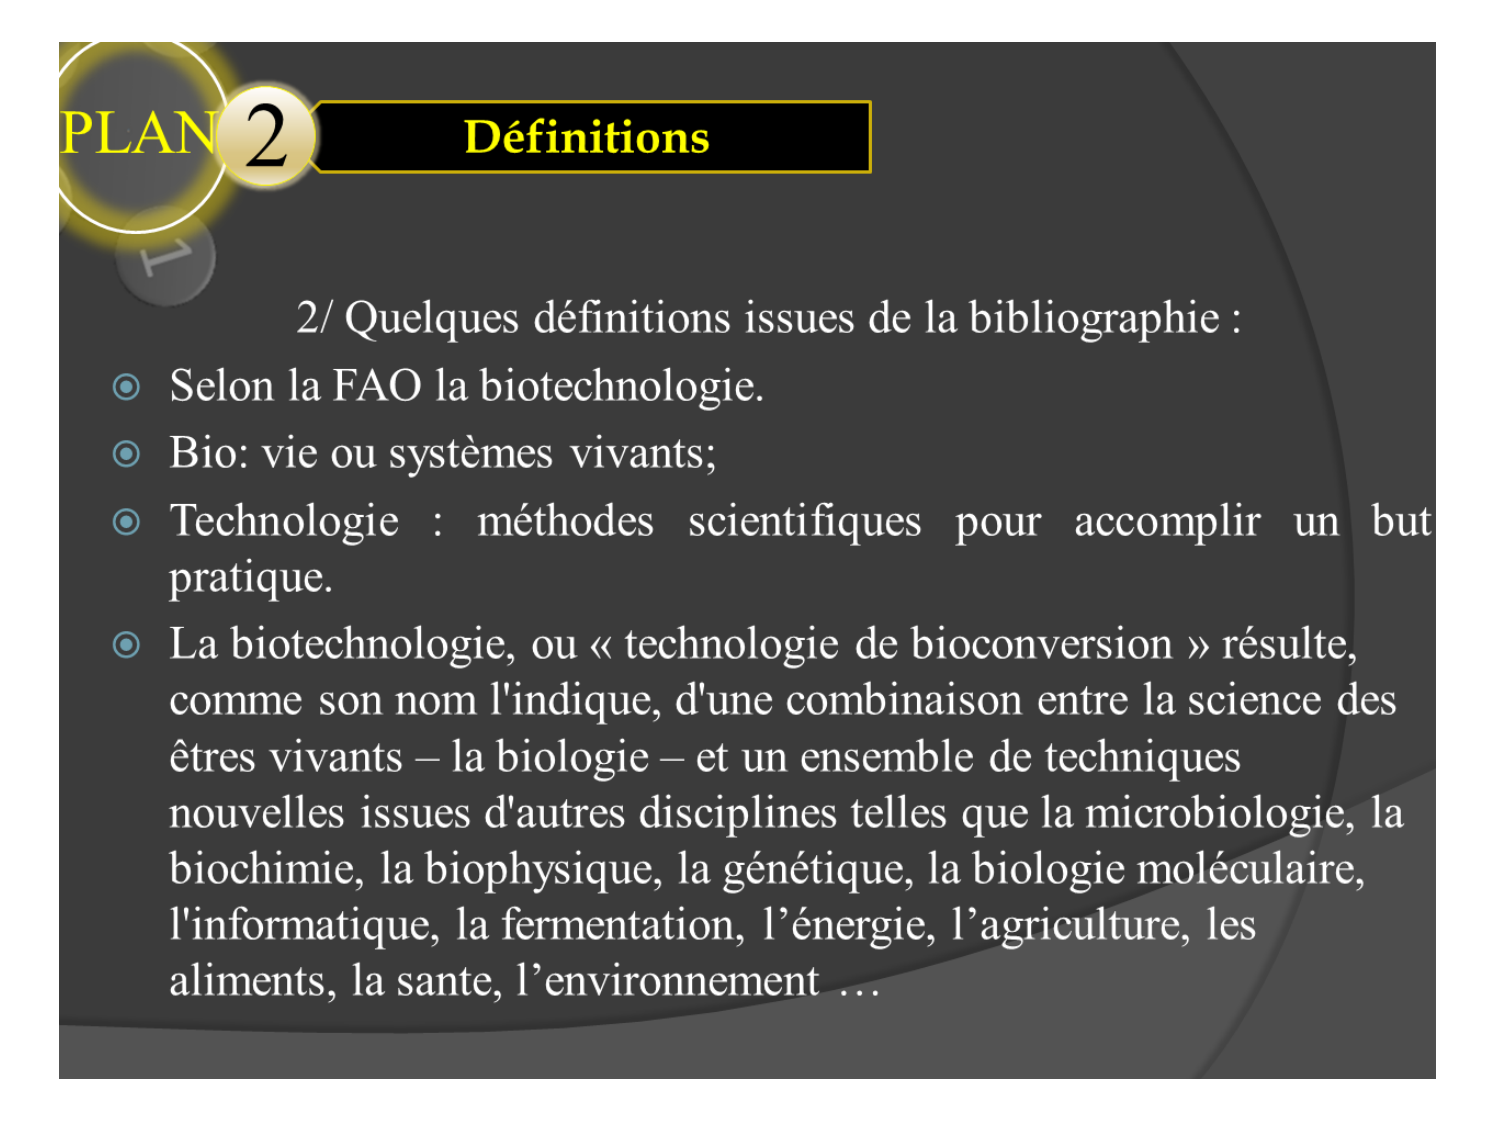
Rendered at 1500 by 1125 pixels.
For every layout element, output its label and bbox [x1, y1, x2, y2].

picture [59, 42, 1436, 1079]
